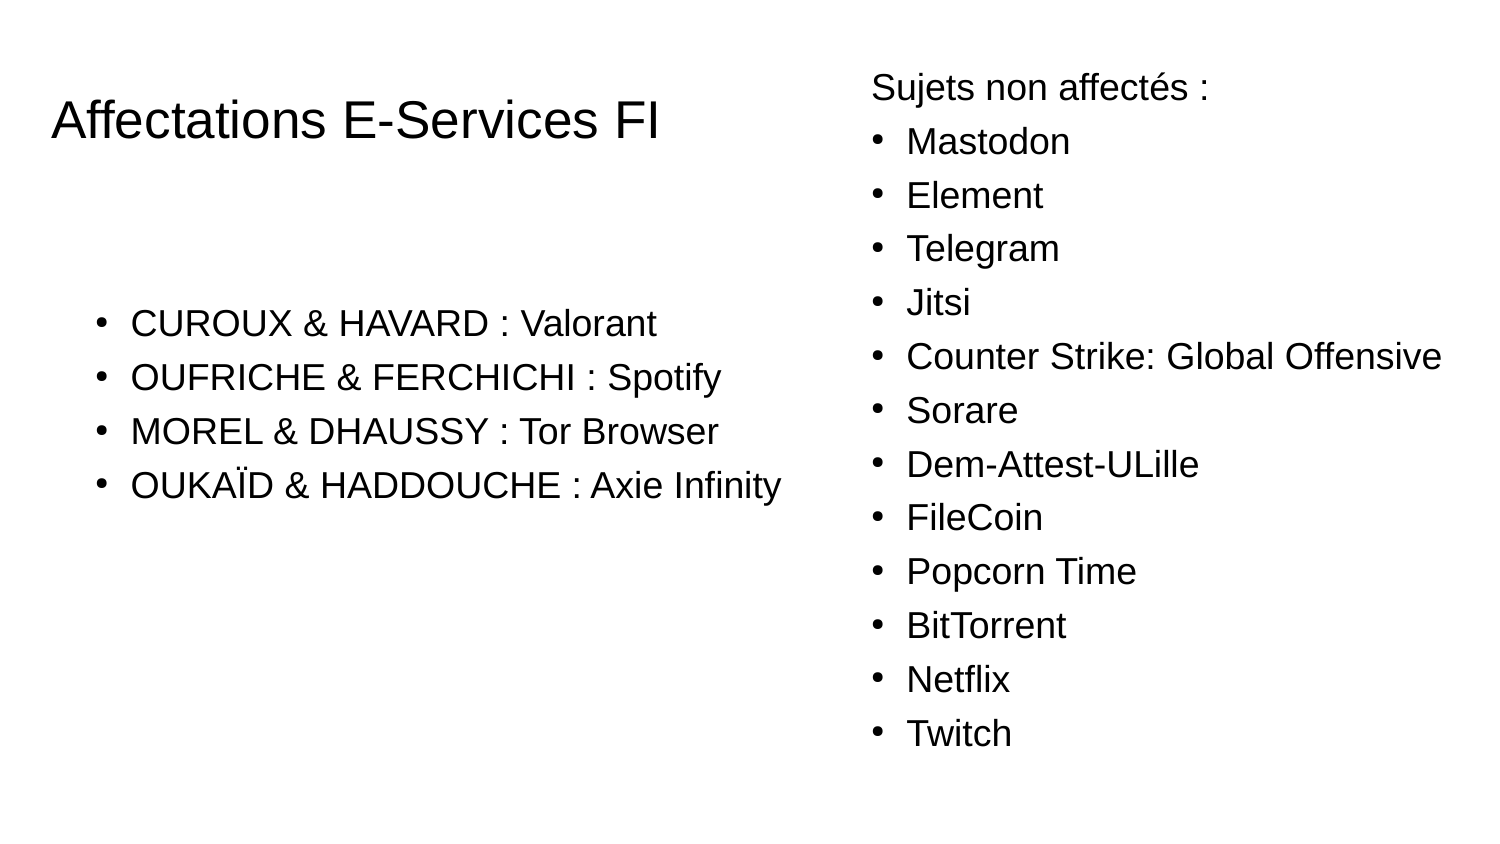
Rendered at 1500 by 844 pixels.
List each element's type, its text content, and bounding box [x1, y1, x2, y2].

text_box CUROUX & HAVARD : Valorant OUFRICHE & FERCHICHI : Spotify MOREL & DHAUSSY : Tor Browser OUKAÏD & HADDOUCHE : Axie Infinity [80, 295, 798, 514]
title Affectations E-Services FI [51, 72, 856, 167]
text_box Sujets non affectés : Mastodon Element Telegram Jitsi Counter Strike: Global Offensive Sorare Dem-Attest-ULille FileCoin Popcorn Time BitTorrent Netflix Twitch [856, 59, 1458, 762]
